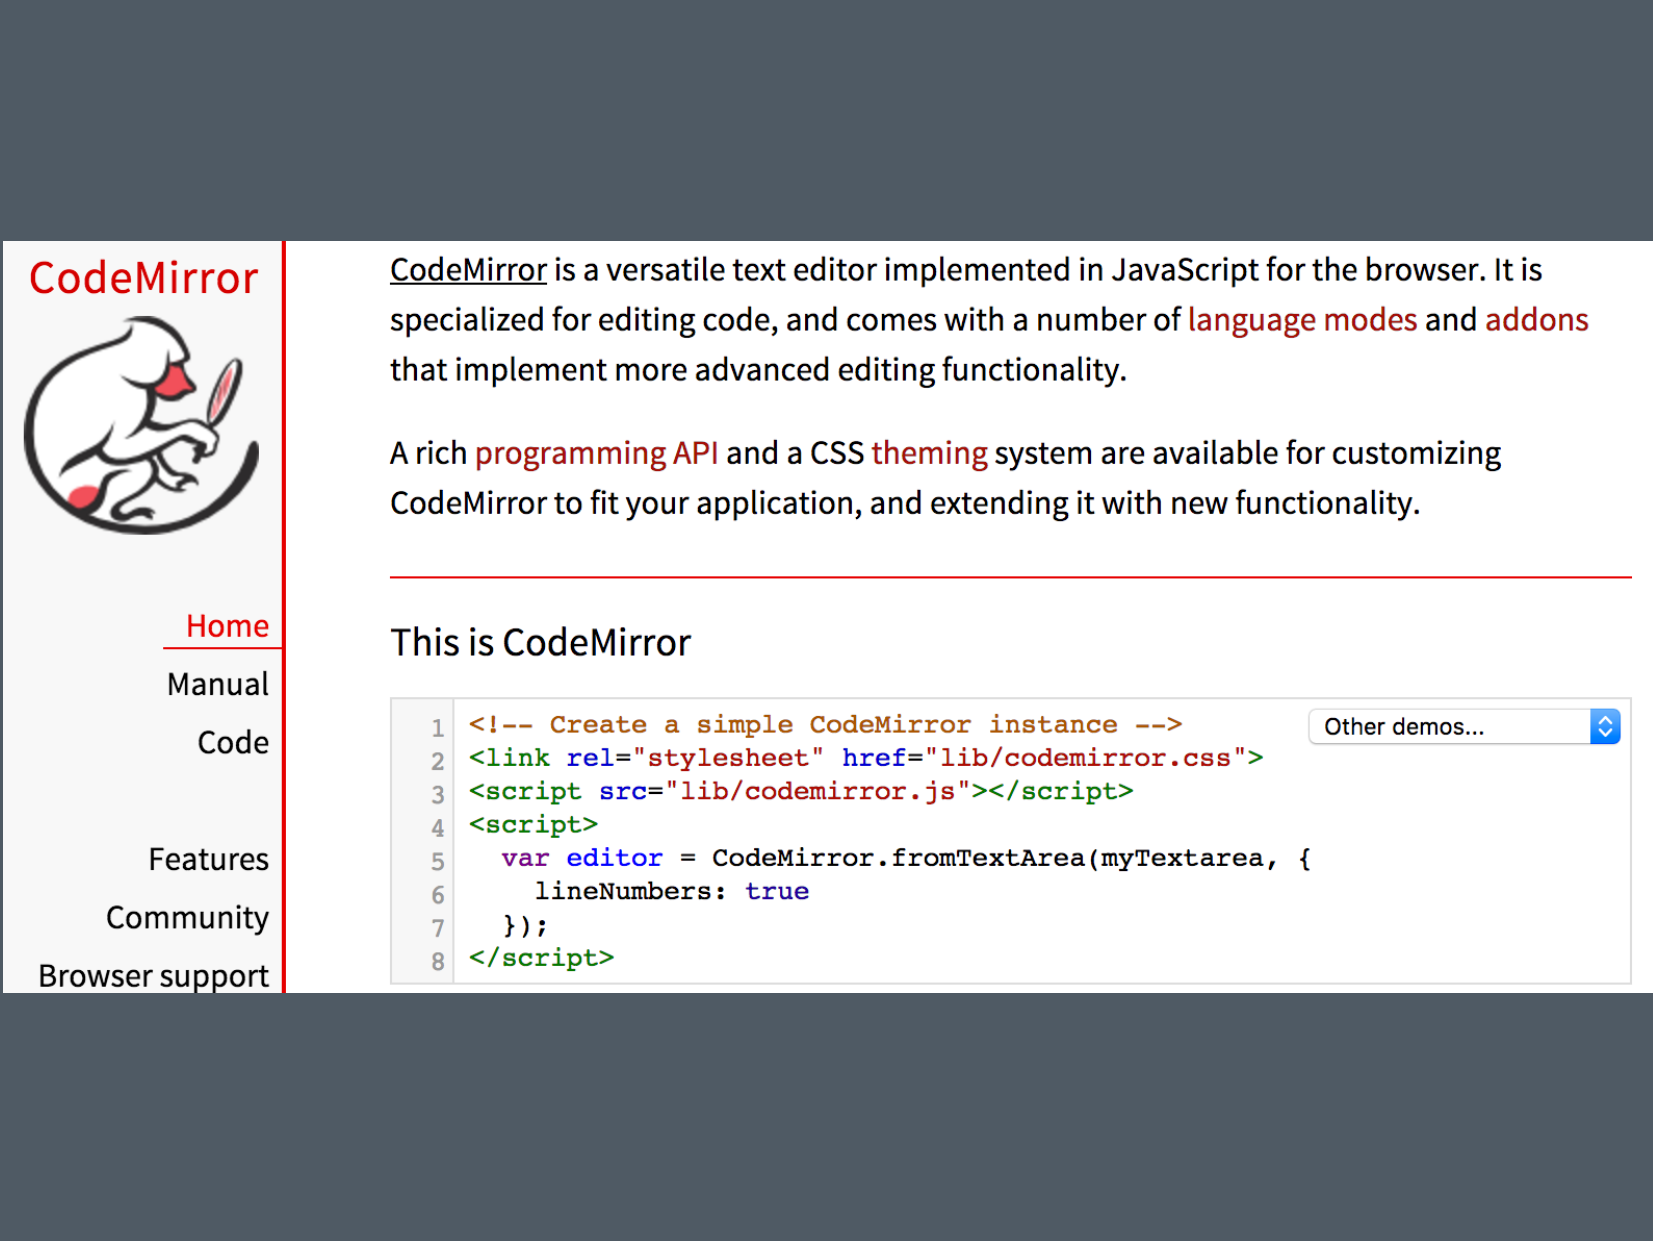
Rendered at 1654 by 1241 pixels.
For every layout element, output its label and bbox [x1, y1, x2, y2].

picture [3, 241, 1653, 993]
